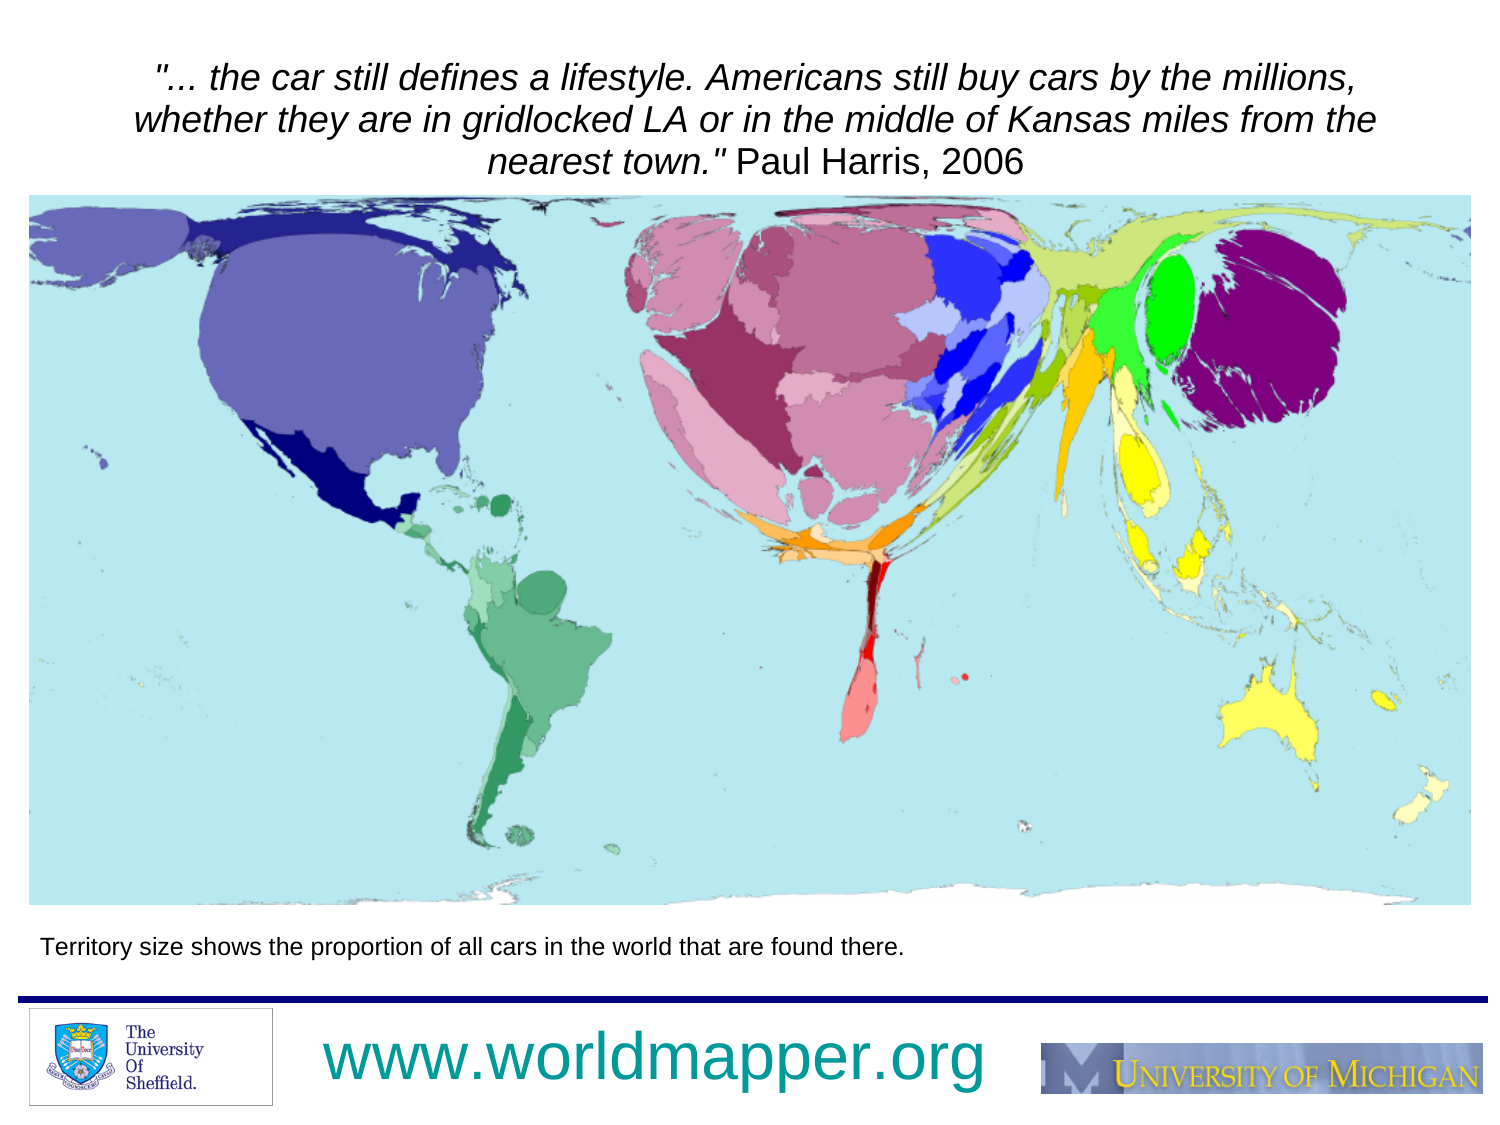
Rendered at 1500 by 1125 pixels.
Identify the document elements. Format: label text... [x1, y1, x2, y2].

picture [1041, 1043, 1483, 1094]
picture [29, 195, 1471, 905]
picture [29, 1008, 273, 1106]
text_box Territory size shows the proportion of all cars in the world that are found there. [24, 925, 930, 969]
title "... the car still defines a lifestyle. Americans still buy cars by the millions, whether they are in gridlocked LA or in the middle of Kansas miles from the nearest town." Paul Harris, 2006 [76, 42, 1436, 195]
